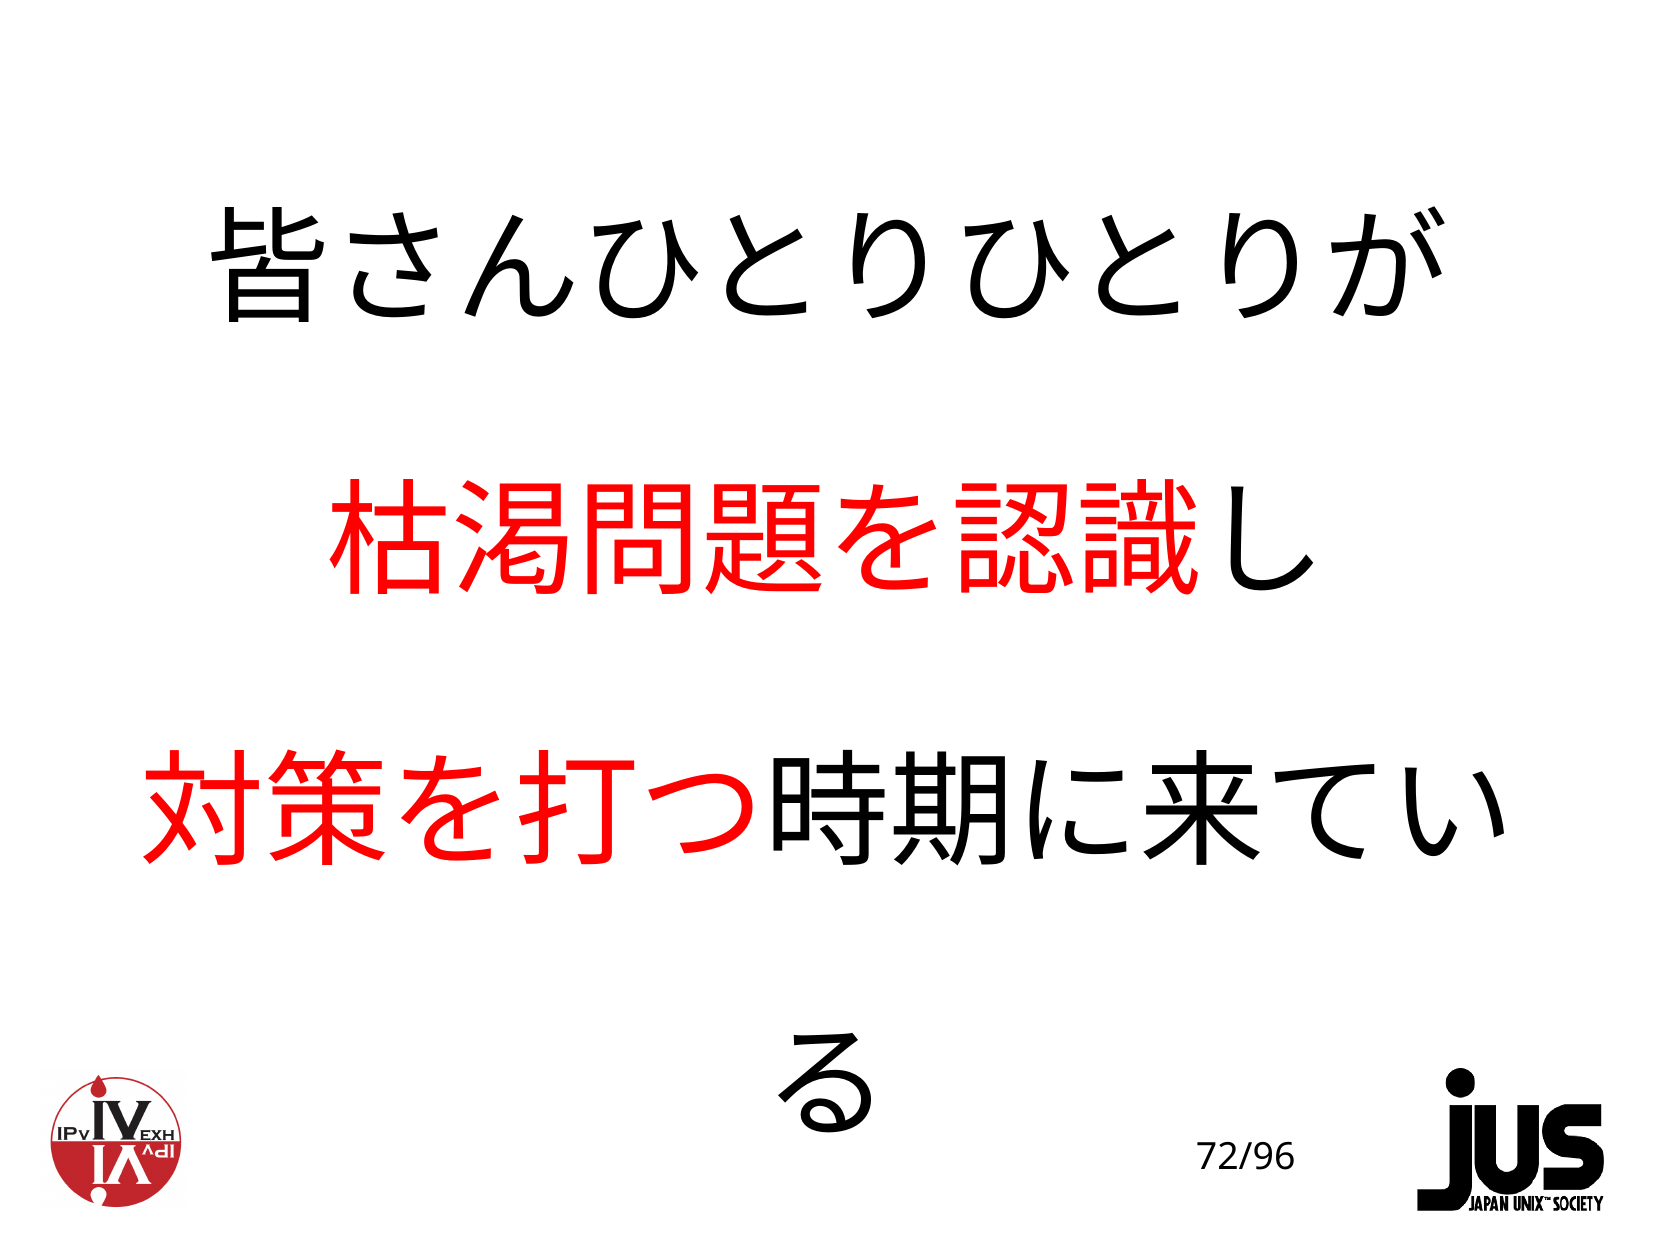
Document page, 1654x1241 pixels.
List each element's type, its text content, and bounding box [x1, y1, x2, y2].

picture [41, 1068, 190, 1210]
picture [1417, 1068, 1604, 1211]
text_box 72/96 [1181, 1122, 1324, 1178]
subtitle 皆さんひとりひとりが 枯渇問題を認識し 対策を打つ時期に来ている [82, 290, 1571, 950]
